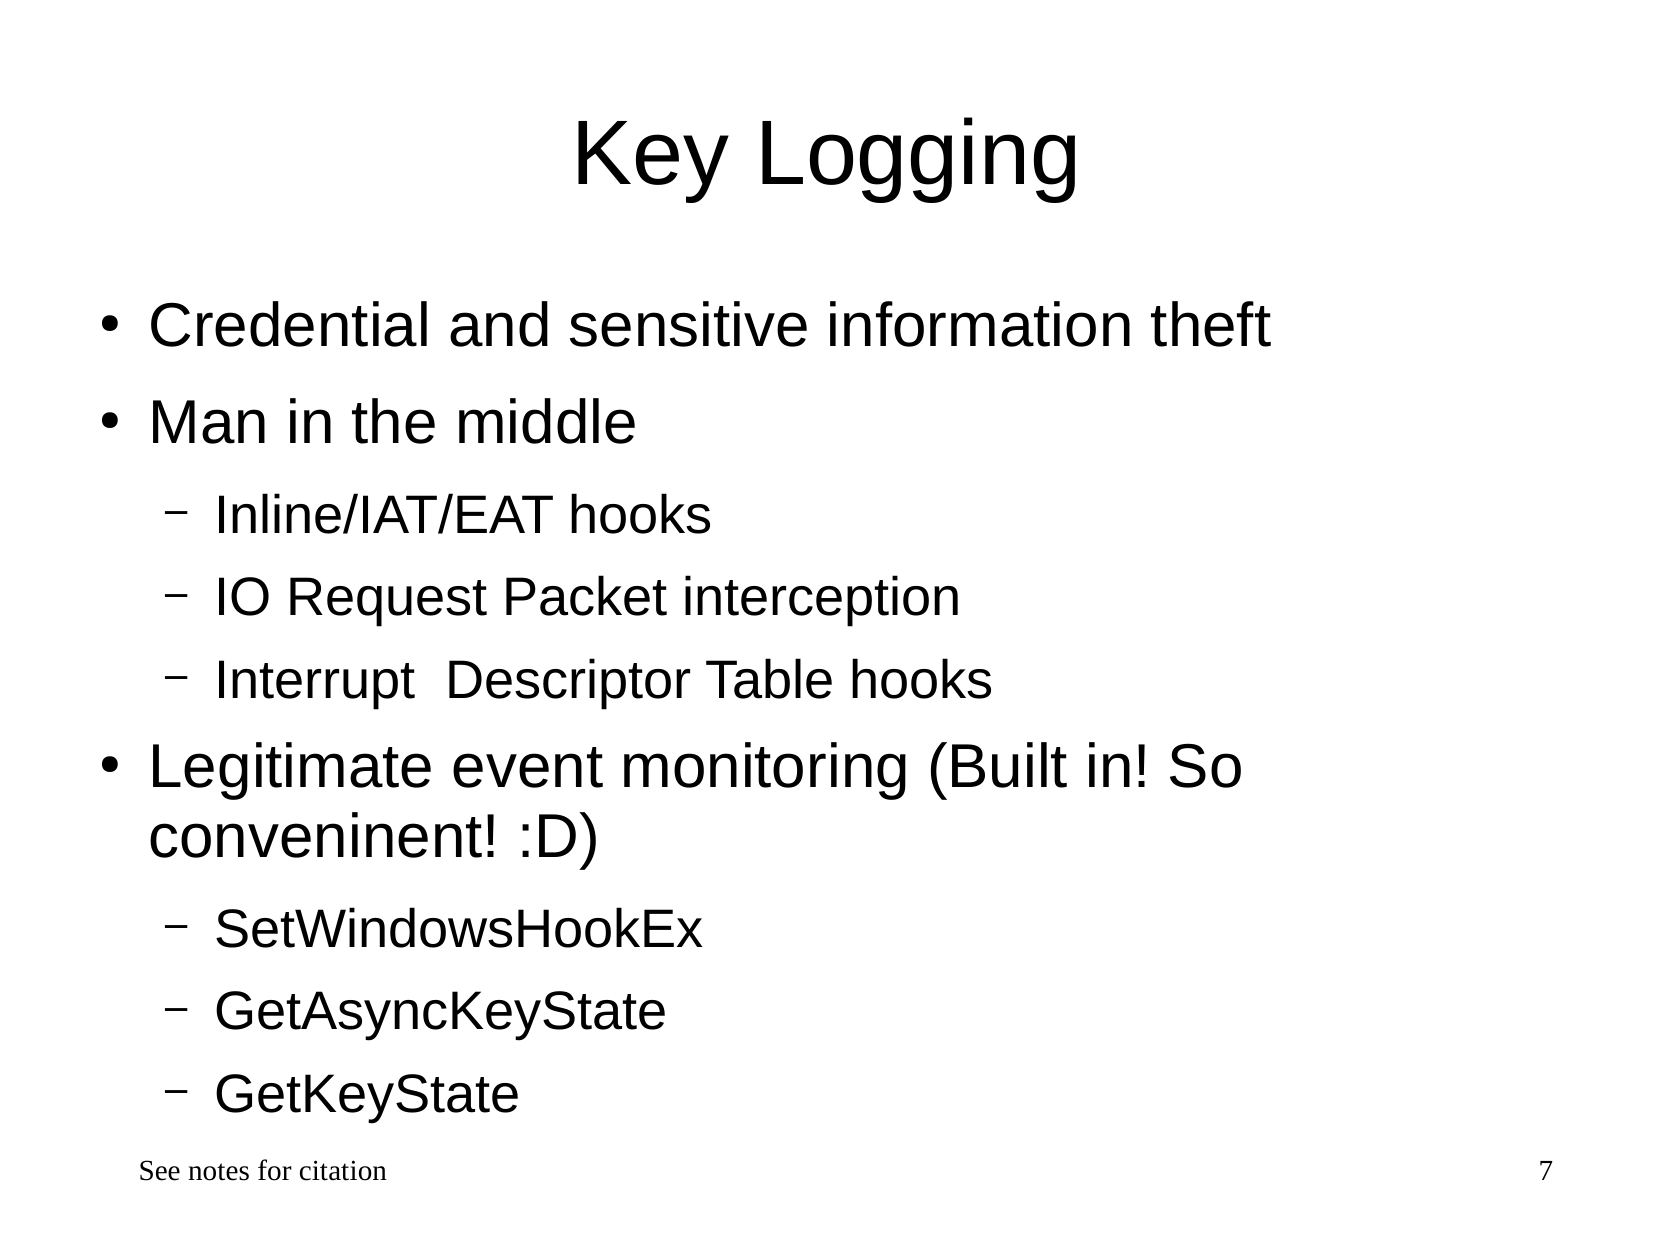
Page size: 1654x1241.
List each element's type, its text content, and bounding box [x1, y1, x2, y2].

list Credential and sensitive information theft Man in the middle Inline/IAT/EAT hooks IO Request Packet interception Interrupt Descriptor Table hooks Legitimate event monitoring (Built in! So conveninent! :D) SetWindowsHookEx GetAsyncKeyState GetKeyState [82, 290, 1576, 1126]
title Key Logging [82, 49, 1571, 257]
